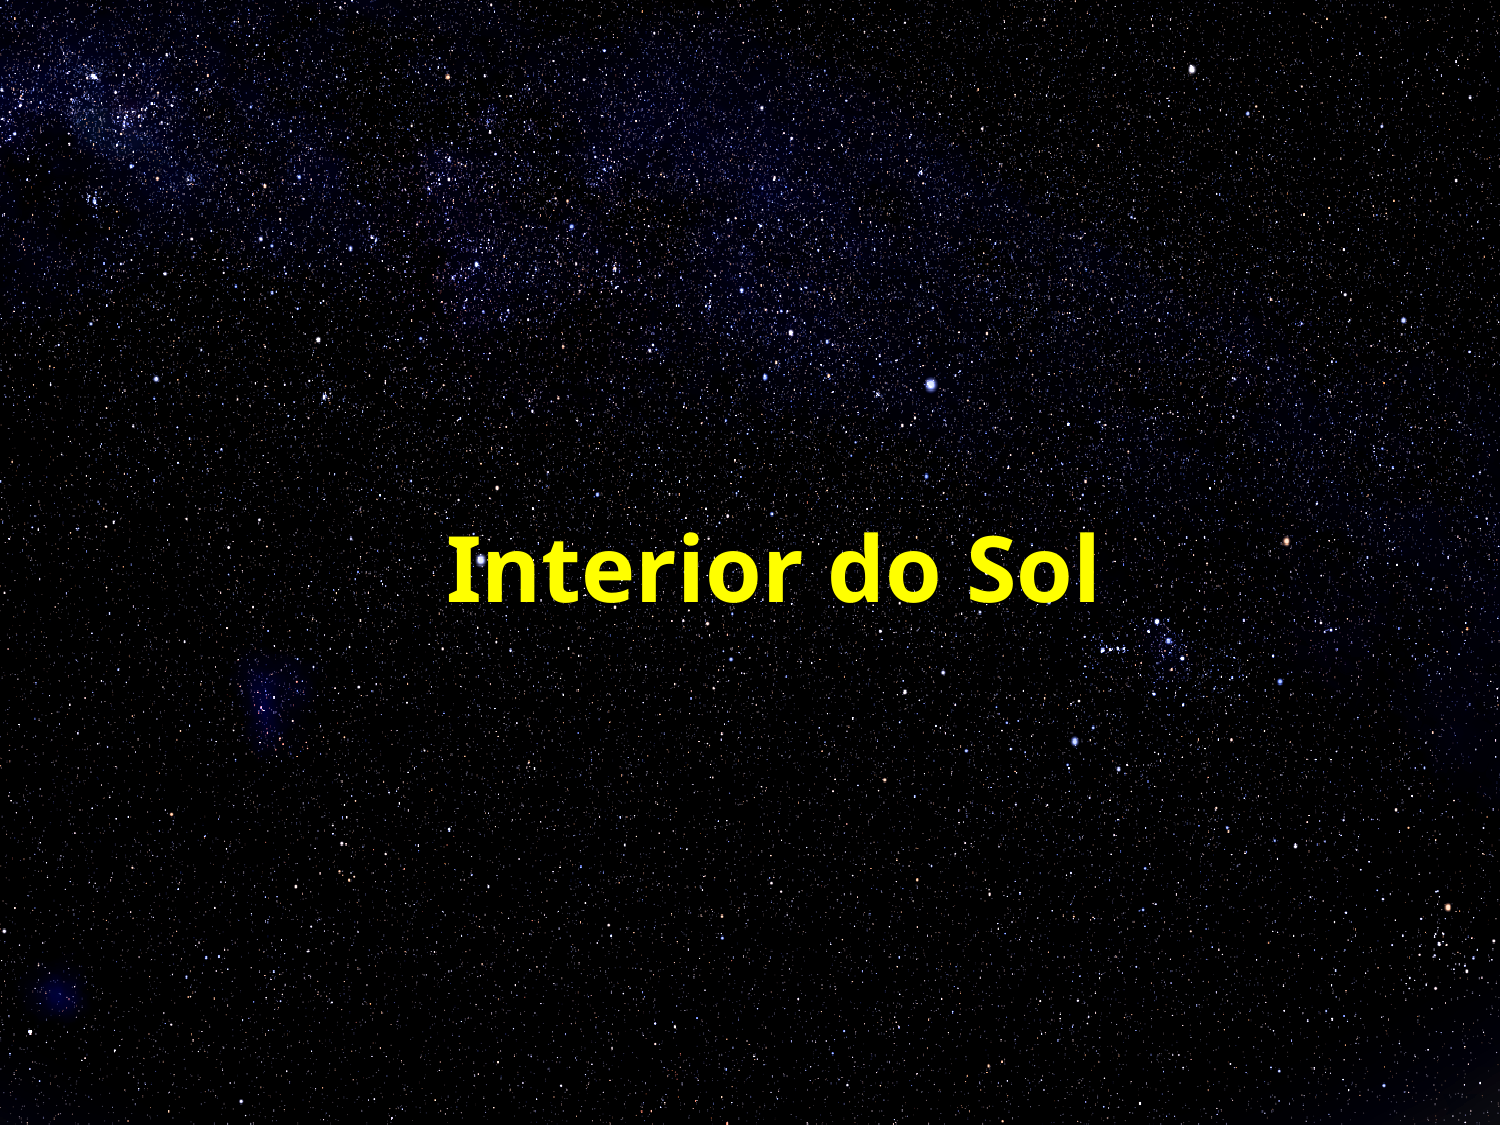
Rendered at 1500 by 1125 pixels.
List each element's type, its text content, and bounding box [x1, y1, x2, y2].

title Interior do Sol [136, 444, 1412, 632]
picture [0, 0, 1500, 1125]
